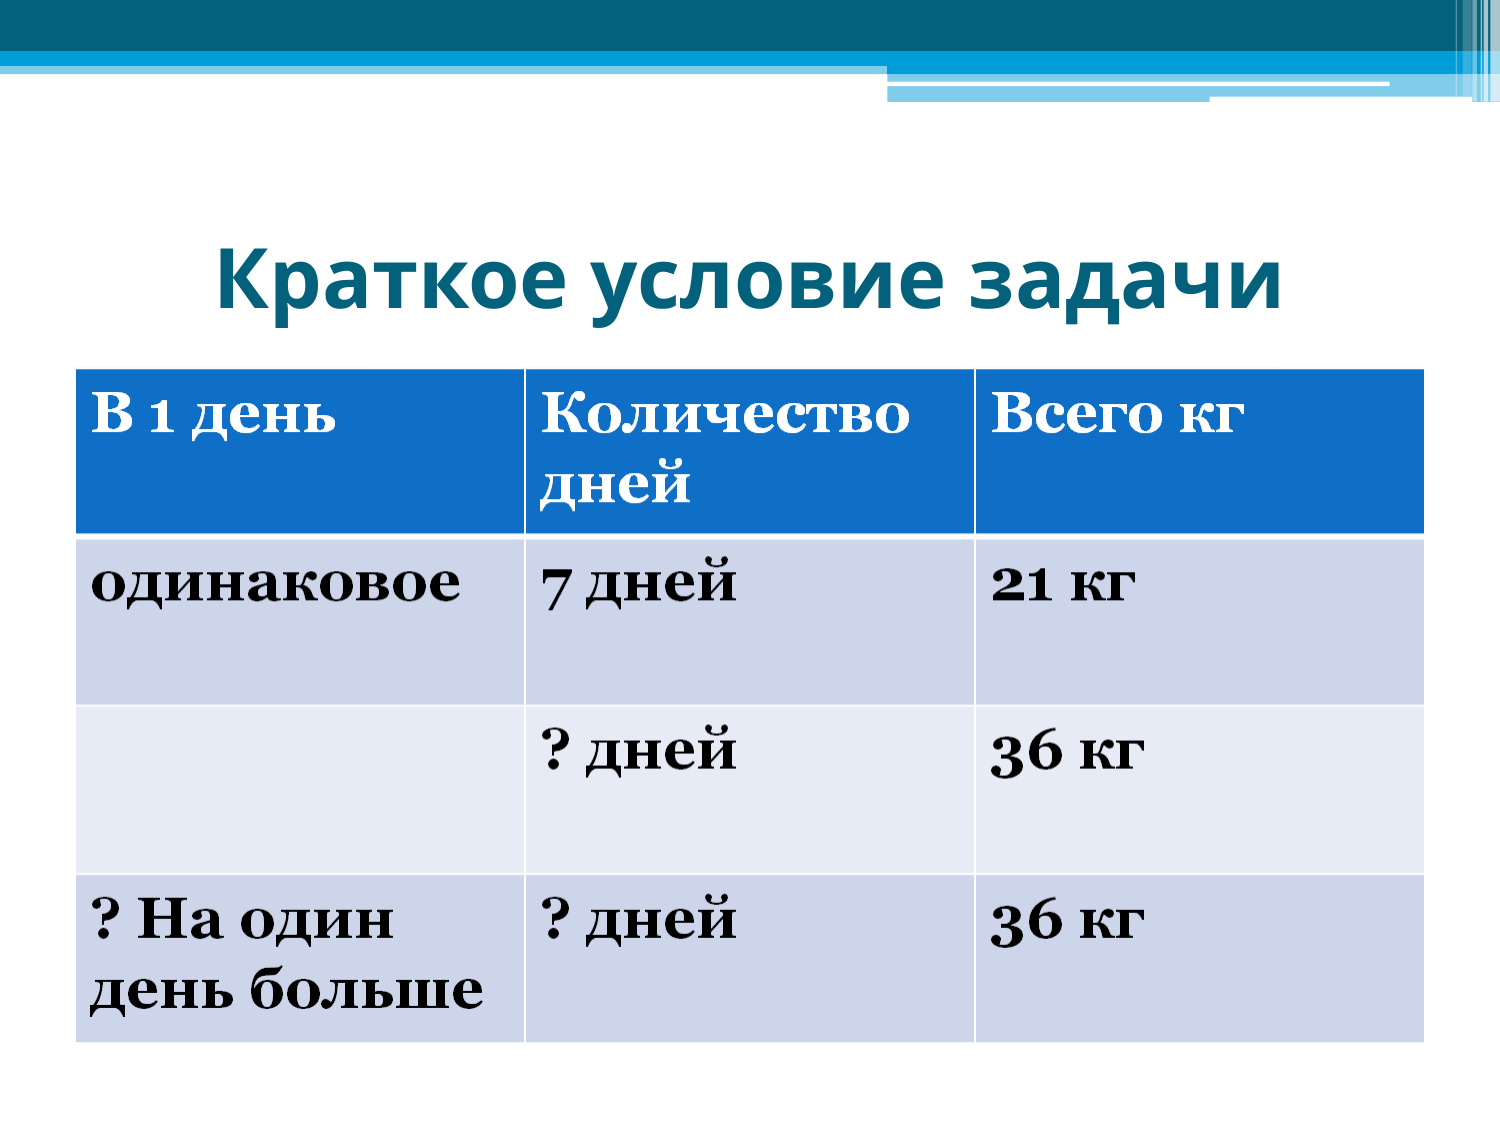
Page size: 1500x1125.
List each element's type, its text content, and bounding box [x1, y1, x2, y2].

picture [63, 356, 1437, 1055]
title Краткое условие задачи [75, 187, 1426, 356]
